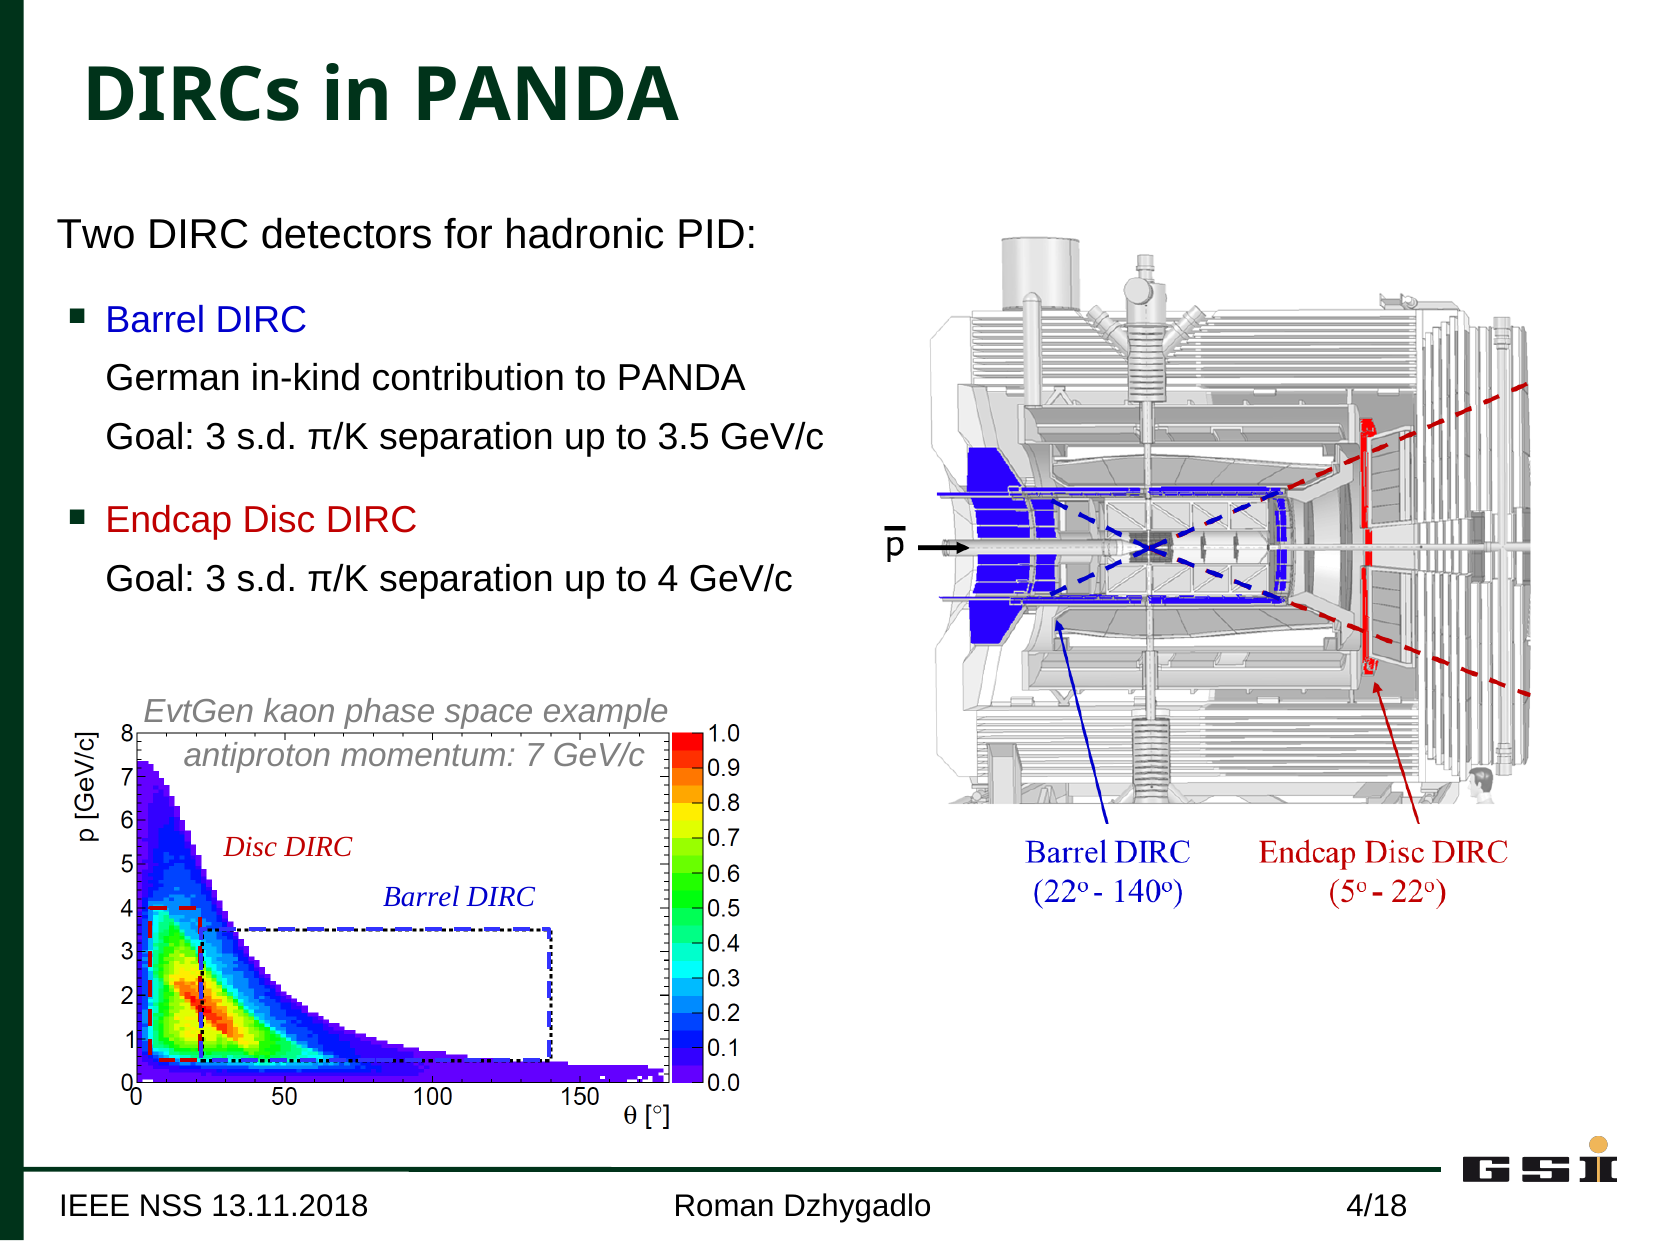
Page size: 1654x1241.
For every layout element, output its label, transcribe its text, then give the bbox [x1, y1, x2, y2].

text_box antiproton momentum: 7 GeV/c [168, 737, 661, 781]
picture [1463, 1136, 1617, 1182]
text_box Two DIRC detectors for hadronic PID: Barrel DIRC German in-kind contribution to PANDA Goal: 3 s.d. π/K separation up to 3.5 GeV/c Endcap Disc DIRC Goal: 3 s.d. π/K separation up to 4 GeV/c [0, 184, 1131, 697]
picture [68, 719, 744, 1133]
text_box Barrel DIRC [368, 869, 550, 920]
text_box Disc DIRC [208, 819, 368, 870]
text_box EvtGen kaon phase space example [128, 682, 685, 737]
picture [864, 219, 1531, 929]
title DIRCs in PANDA [82, 11, 1571, 174]
